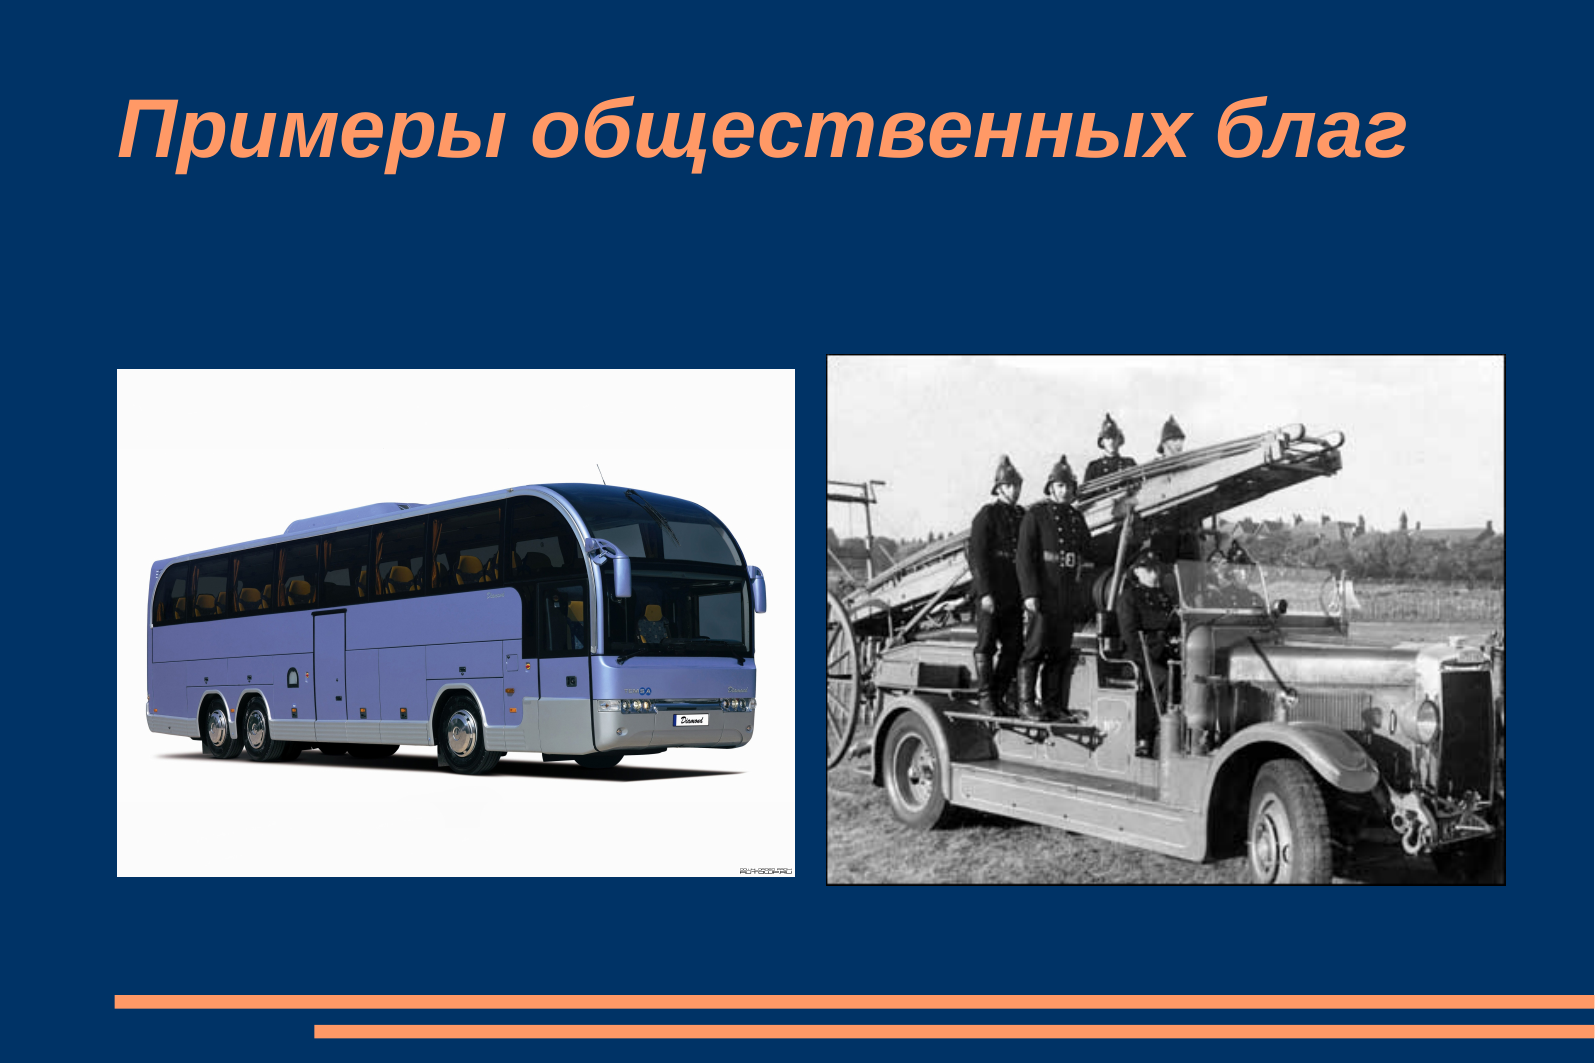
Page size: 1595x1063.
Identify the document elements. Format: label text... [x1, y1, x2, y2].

title Примеры общественных благ [117, 47, 1479, 210]
picture [826, 354, 1506, 886]
picture [117, 369, 795, 878]
